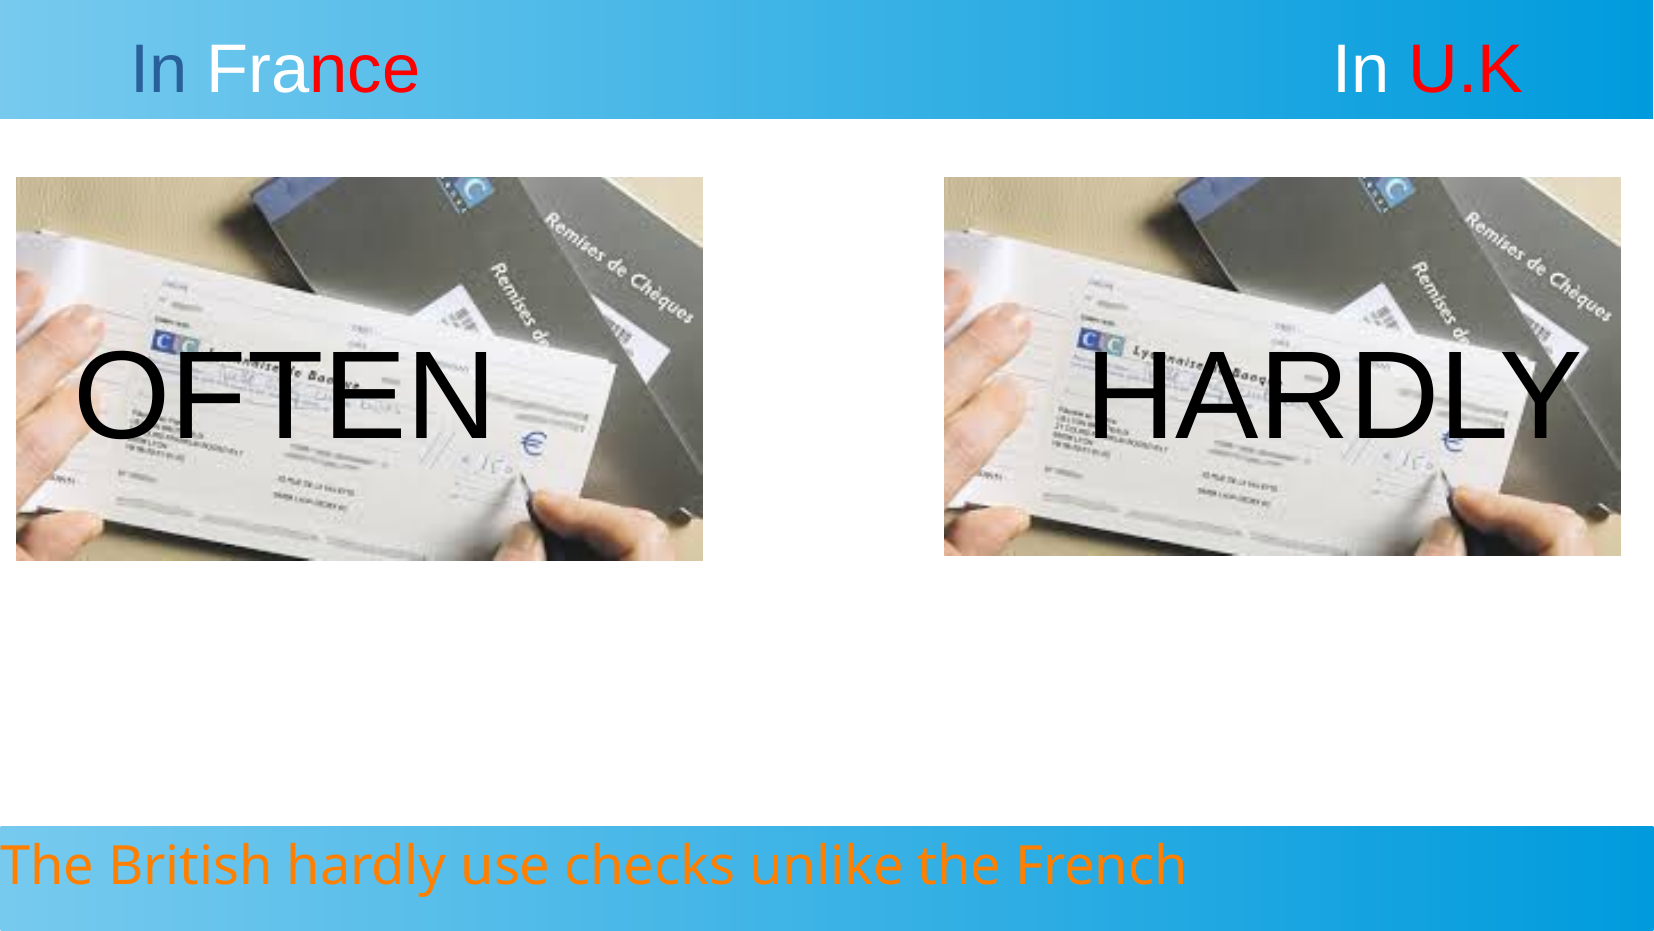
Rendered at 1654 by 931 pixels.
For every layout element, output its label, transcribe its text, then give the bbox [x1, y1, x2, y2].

text_box OFTEN HARDLY [59, 317, 1654, 473]
list The British hardly use checks unlike the French [0, 826, 1654, 916]
picture [16, 177, 703, 562]
picture [944, 473, 1621, 556]
picture [944, 177, 1621, 317]
title In France In U.K [59, 29, 1595, 108]
